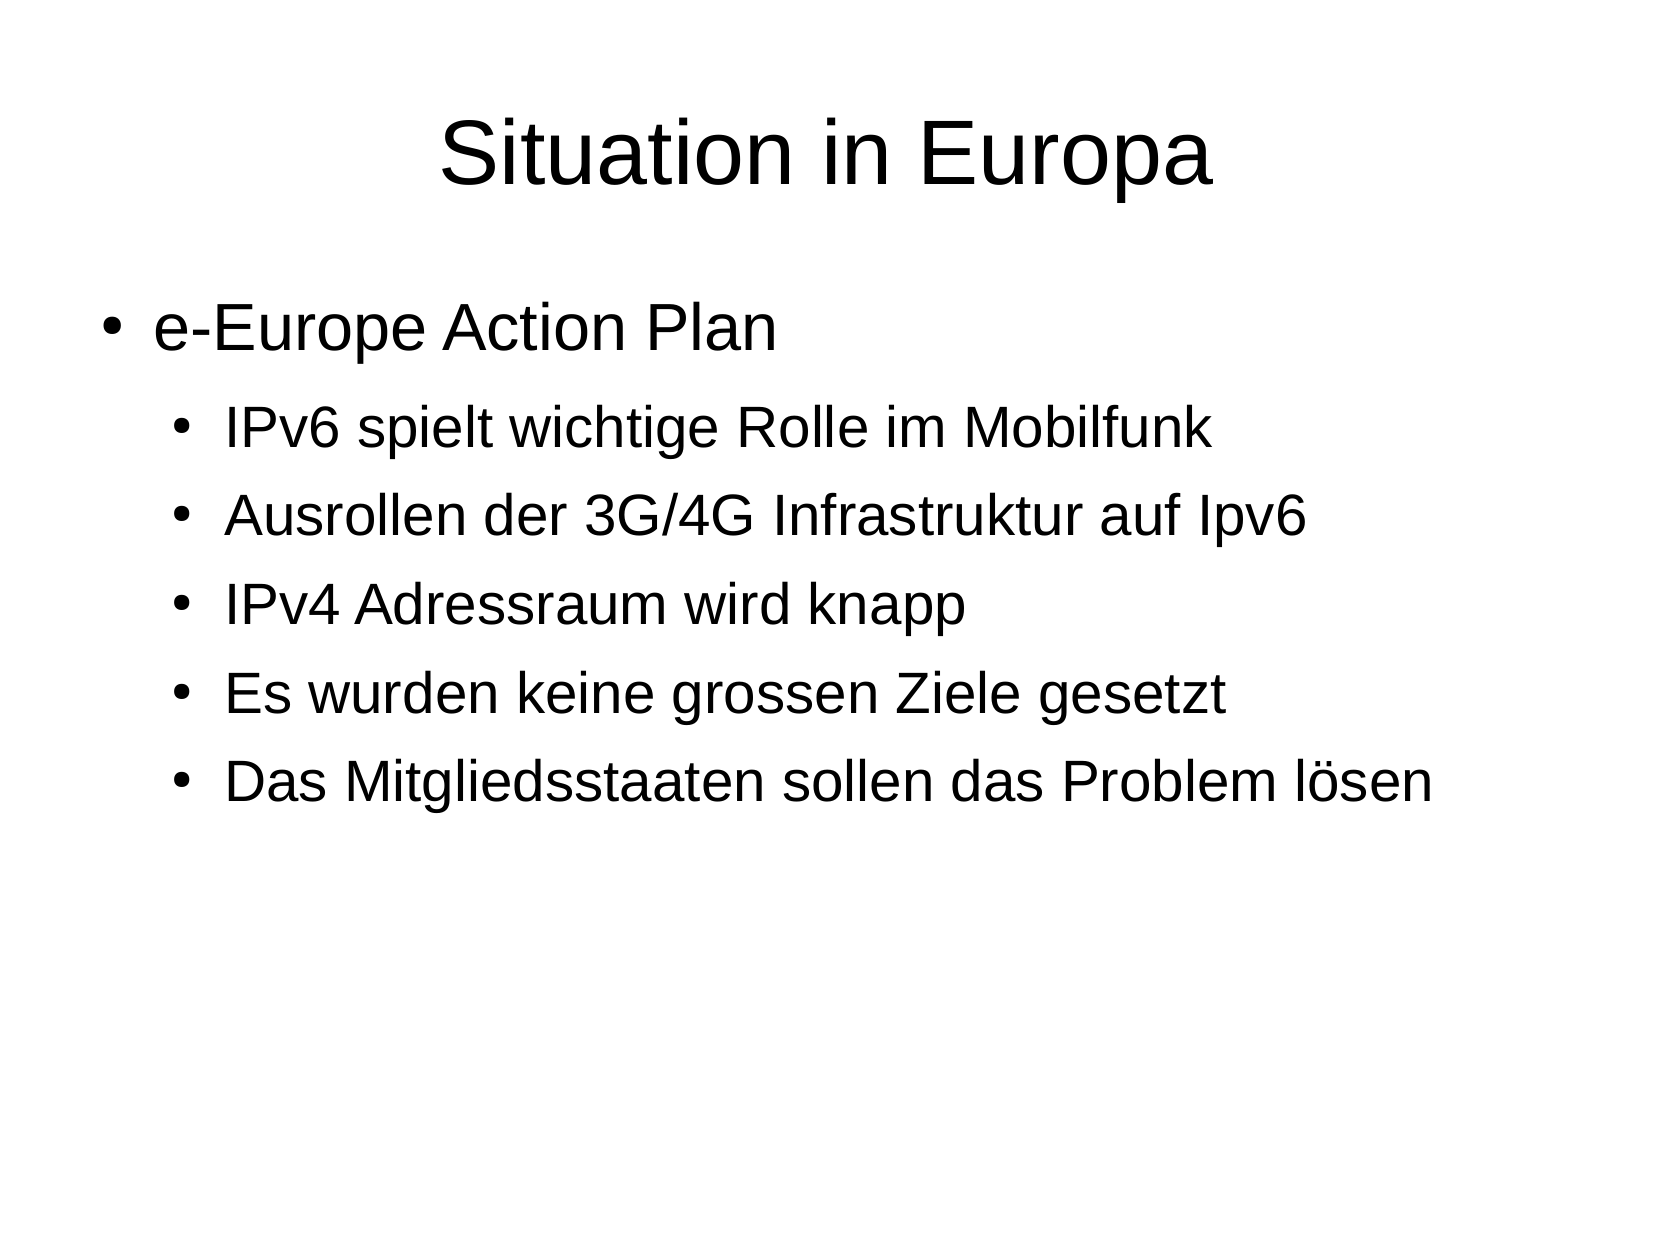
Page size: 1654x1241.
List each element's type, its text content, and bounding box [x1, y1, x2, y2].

title Situation in Europa [82, 49, 1571, 257]
list e-Europe Action Plan IPv6 spielt wichtige Rolle im Mobilfunk Ausrollen der 3G/4G Infrastruktur auf Ipv6 IPv4 Adressraum wird knapp Es wurden keine grossen Ziele gesetzt Das Mitgliedsstaaten sollen das Problem lösen [82, 290, 1571, 1109]
